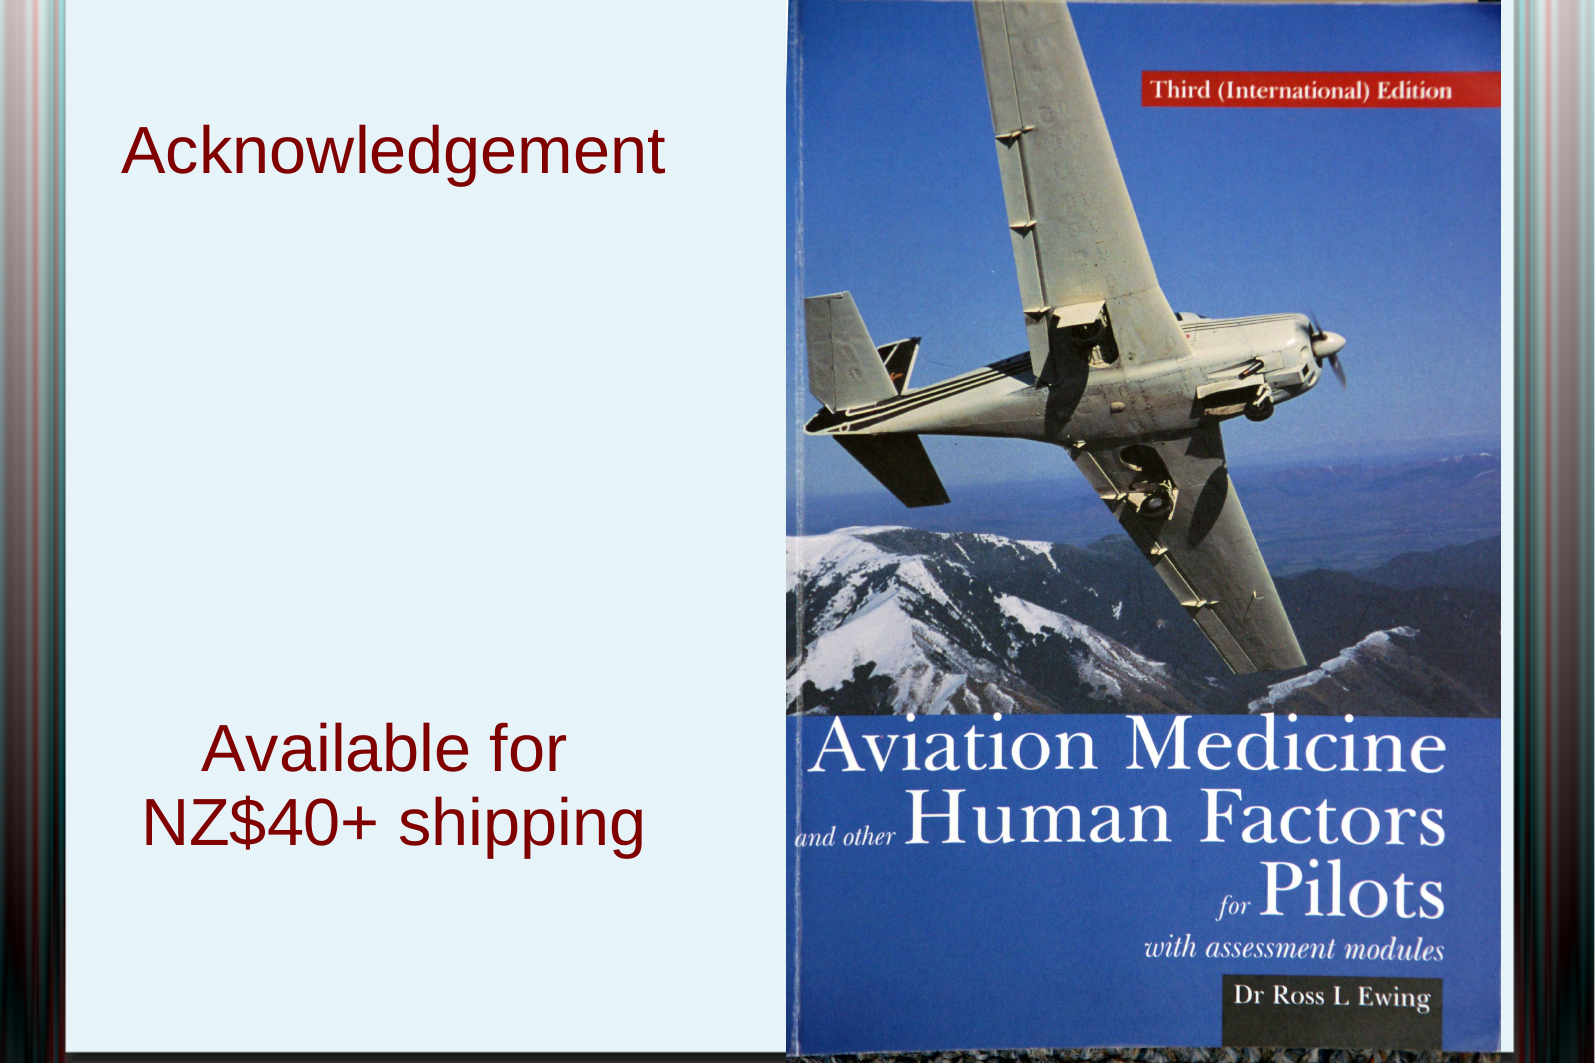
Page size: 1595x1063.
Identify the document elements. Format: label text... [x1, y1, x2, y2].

title Acknowledgement Available for NZ$40+ shipping [37, 112, 751, 861]
picture [0, 0, 1595, 1063]
